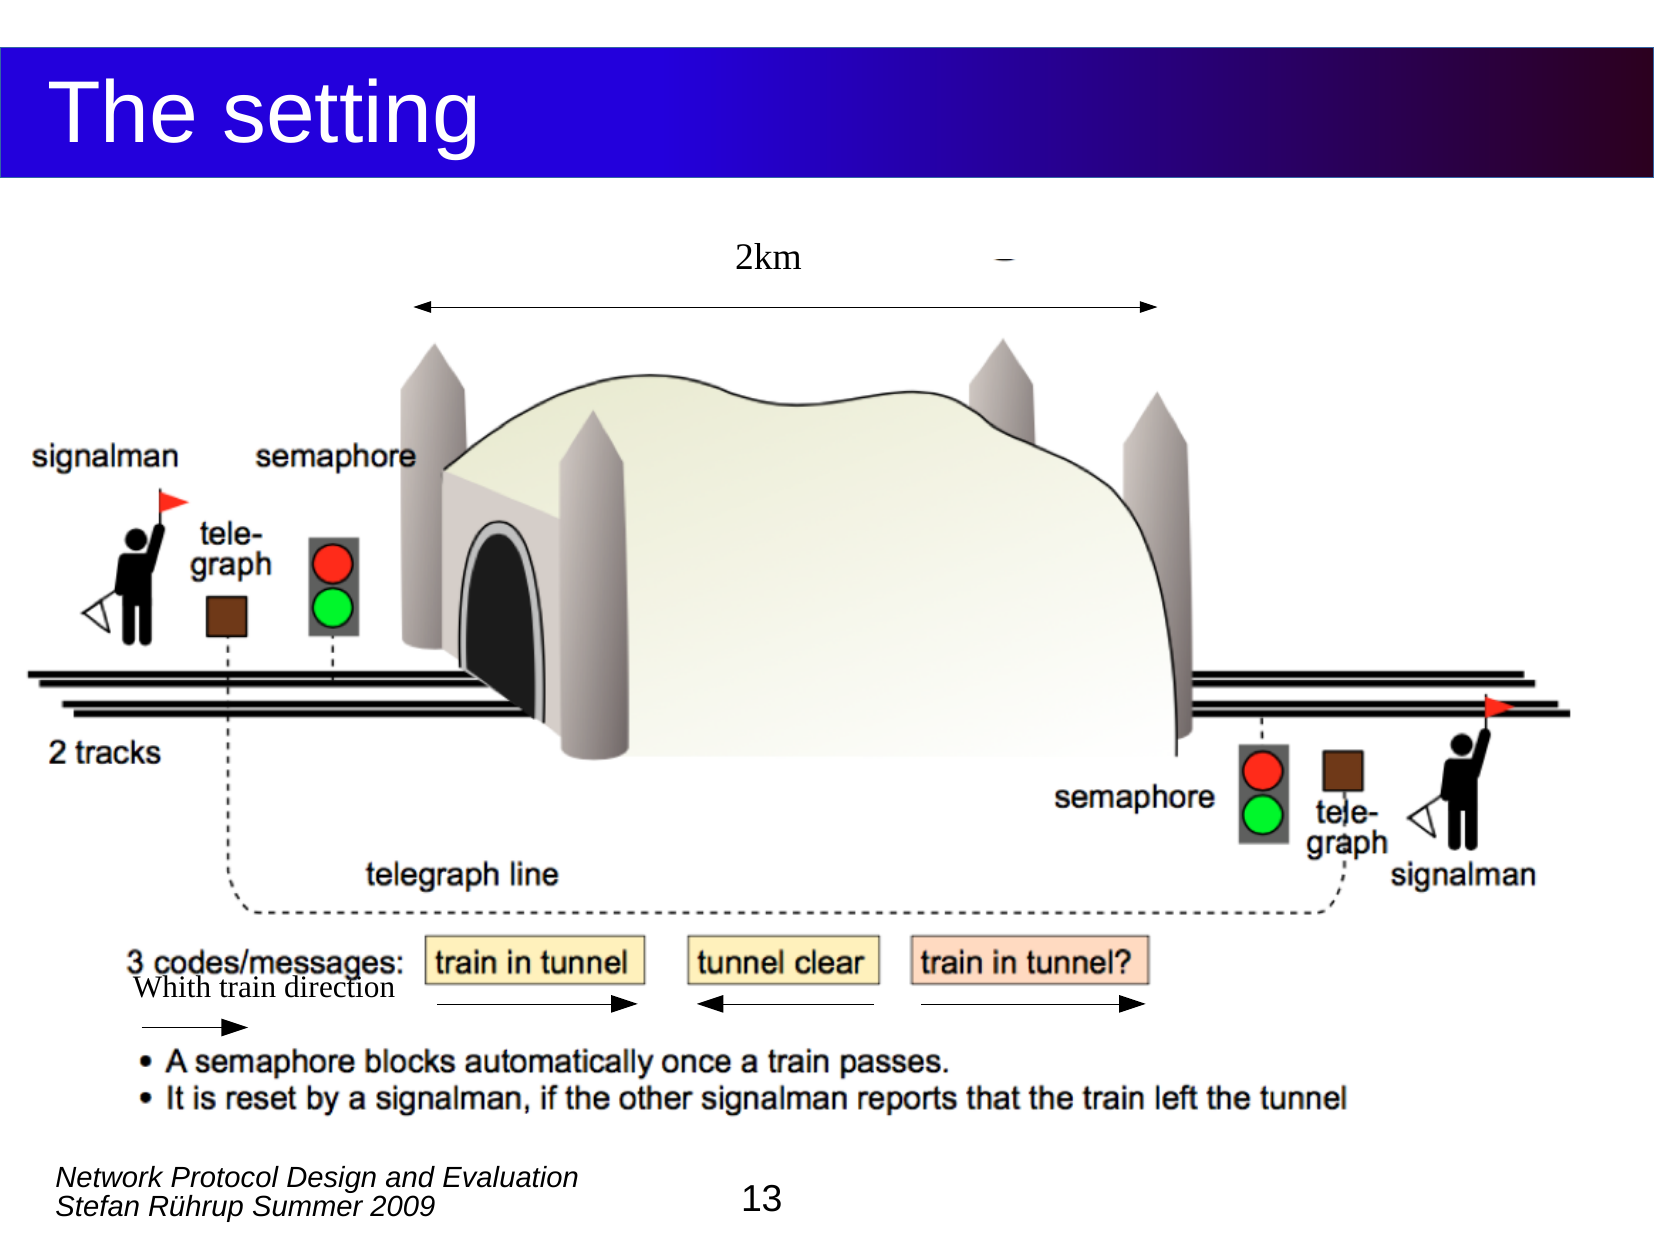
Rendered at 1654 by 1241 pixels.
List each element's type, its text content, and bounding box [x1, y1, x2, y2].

text_box Network Protocol Design and Evaluation Stefan Rührup Summer 2009 [55, 1163, 580, 1223]
picture [17, 259, 1596, 1158]
text_box Whith train direction [118, 952, 449, 1028]
title The setting [47, 6, 1477, 225]
text_box 2km [720, 224, 863, 300]
